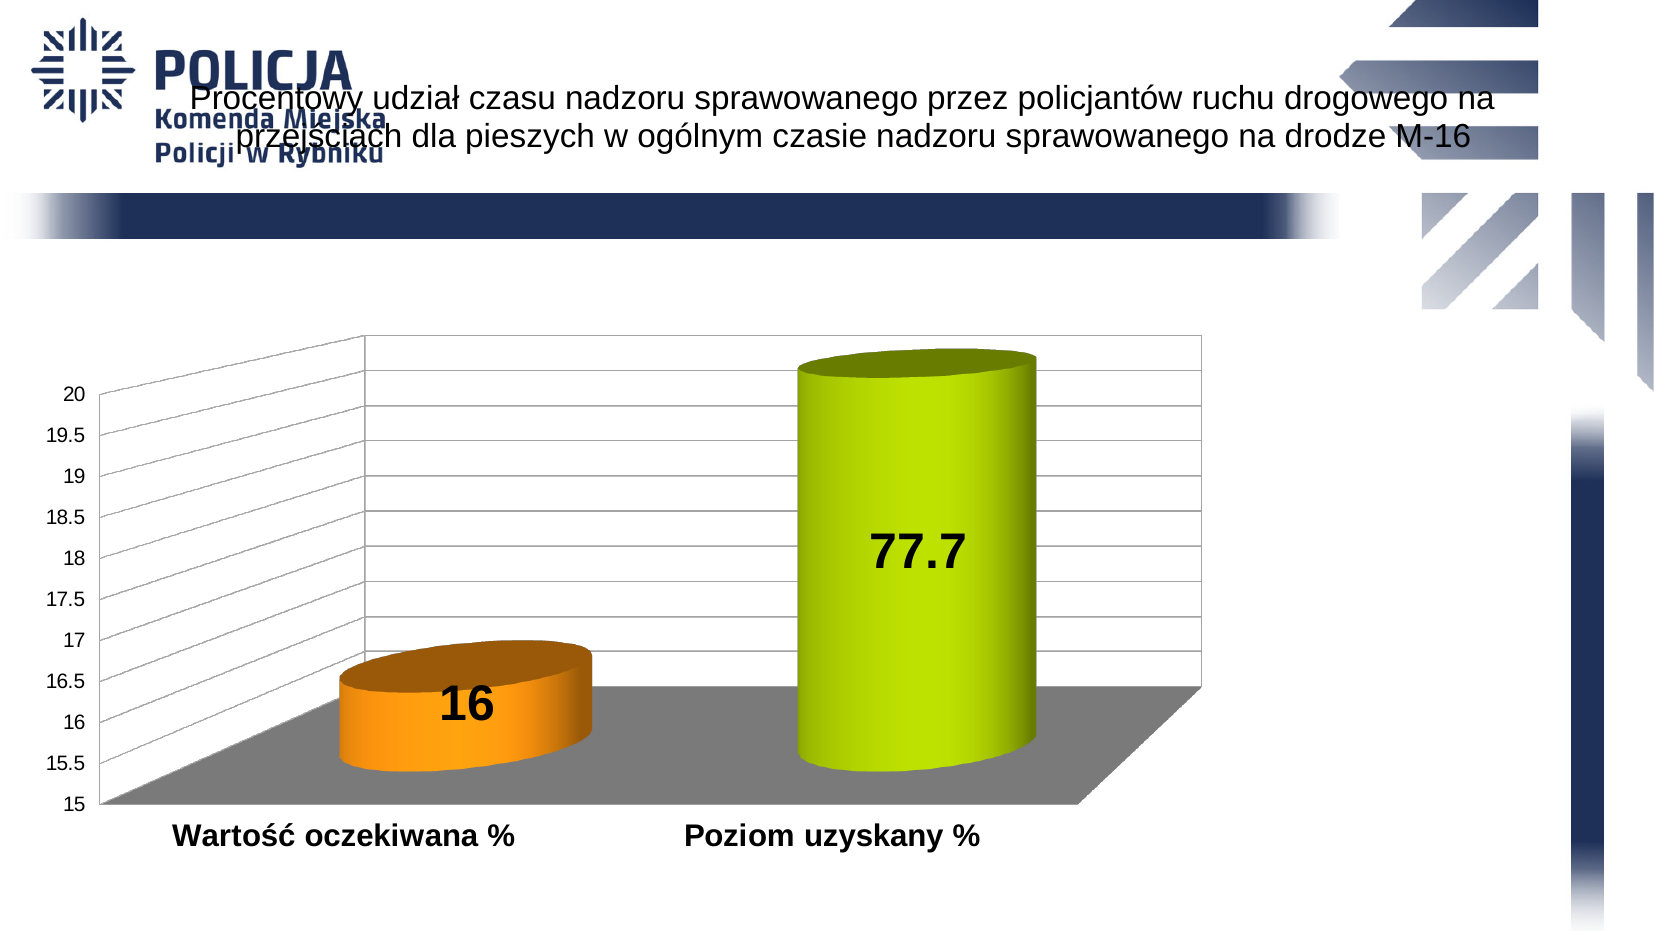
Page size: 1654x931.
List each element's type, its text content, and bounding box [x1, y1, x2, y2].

title Procentowy udział czasu nadzoru sprawowanego przez policjantów ruchu drogowego na przejściach dla pieszych w ogólnym czasie nadzoru sprawowanego na drodze M-16 [82, 37, 1571, 193]
chart [0, 316, 1489, 857]
picture [0, 0, 1654, 931]
